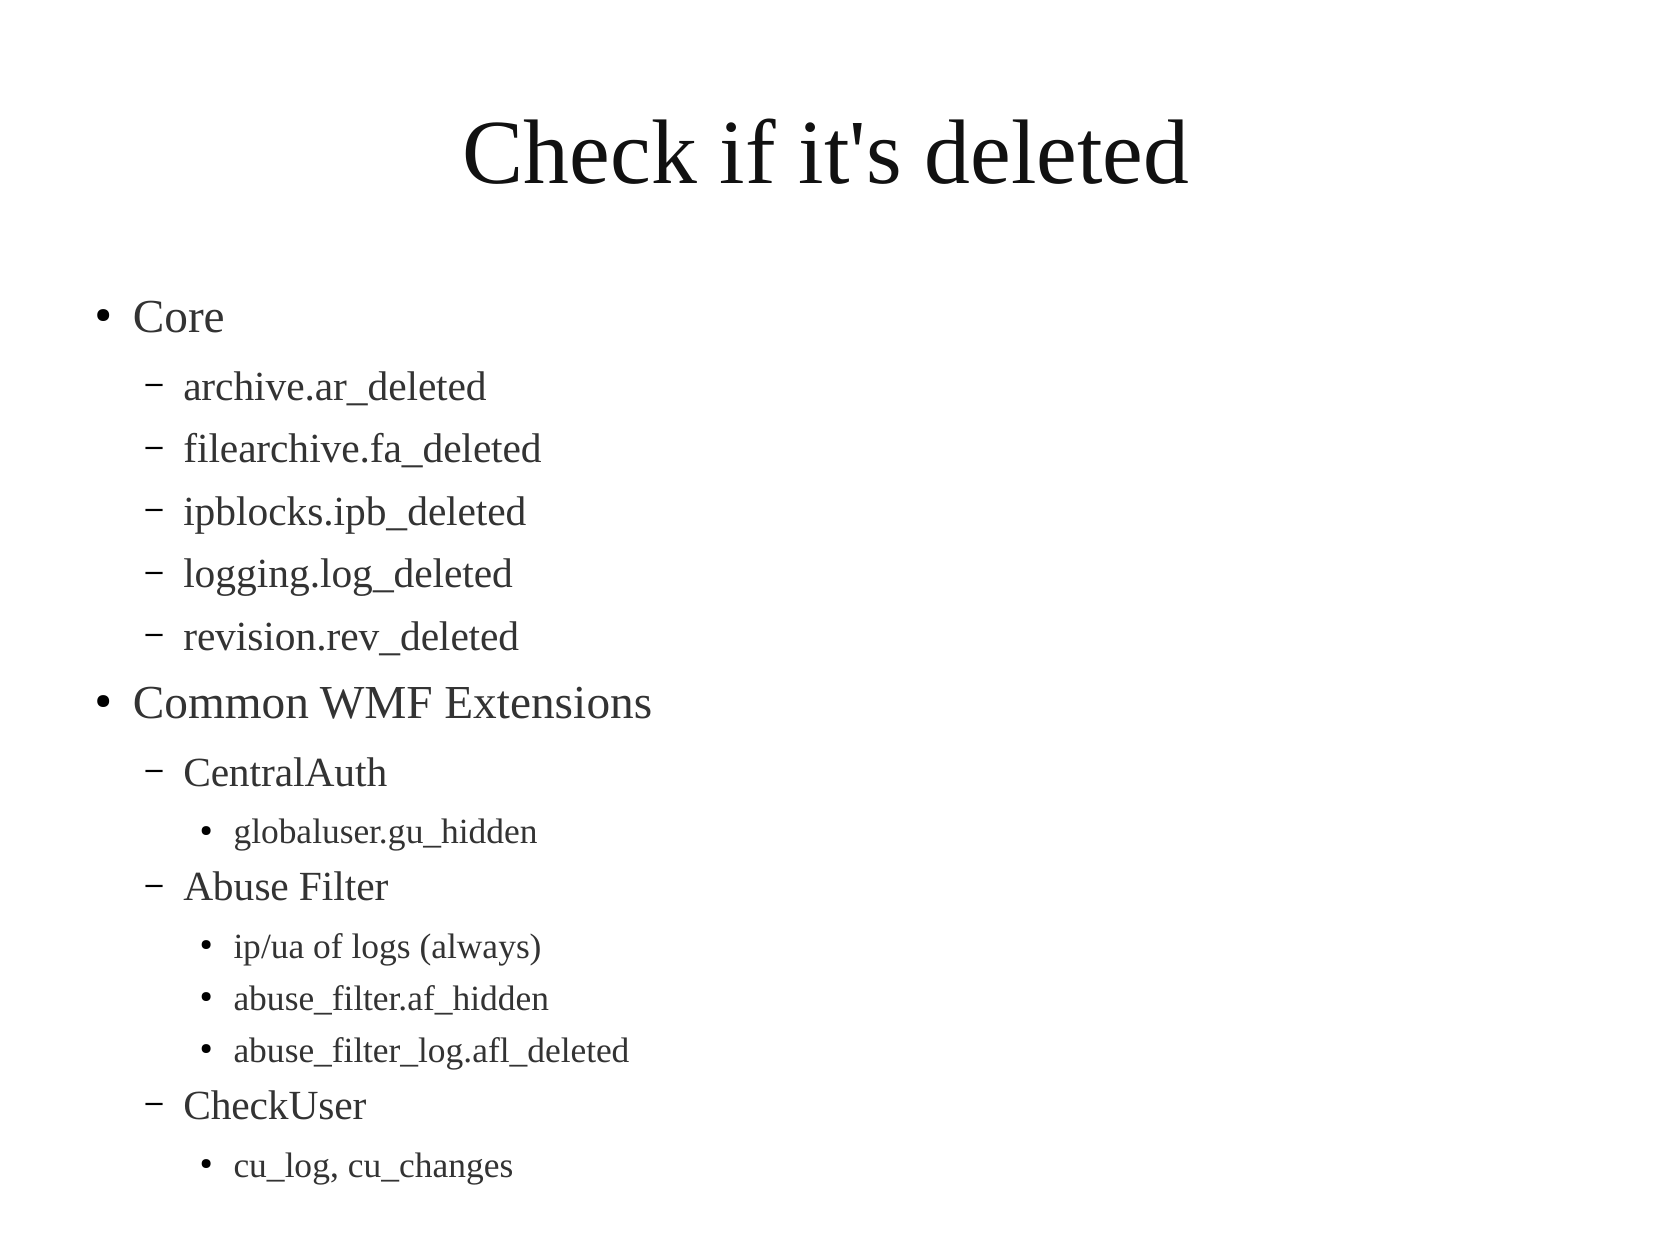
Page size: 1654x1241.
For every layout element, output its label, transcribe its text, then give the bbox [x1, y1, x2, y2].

list Core archive.ar_deleted filearchive.fa_deleted ipblocks.ipb_deleted logging.log_deleted revision.rev_deleted Common WMF Extensions CentralAuth globaluser.gu_hidden Abuse Filter ip​/ua of logs (always) abuse_filter.af_hidden abuse_filter_log.afl_deleted CheckUser cu_log, cu_changes [82, 290, 1538, 1186]
title Check if it's deleted [82, 49, 1571, 257]
